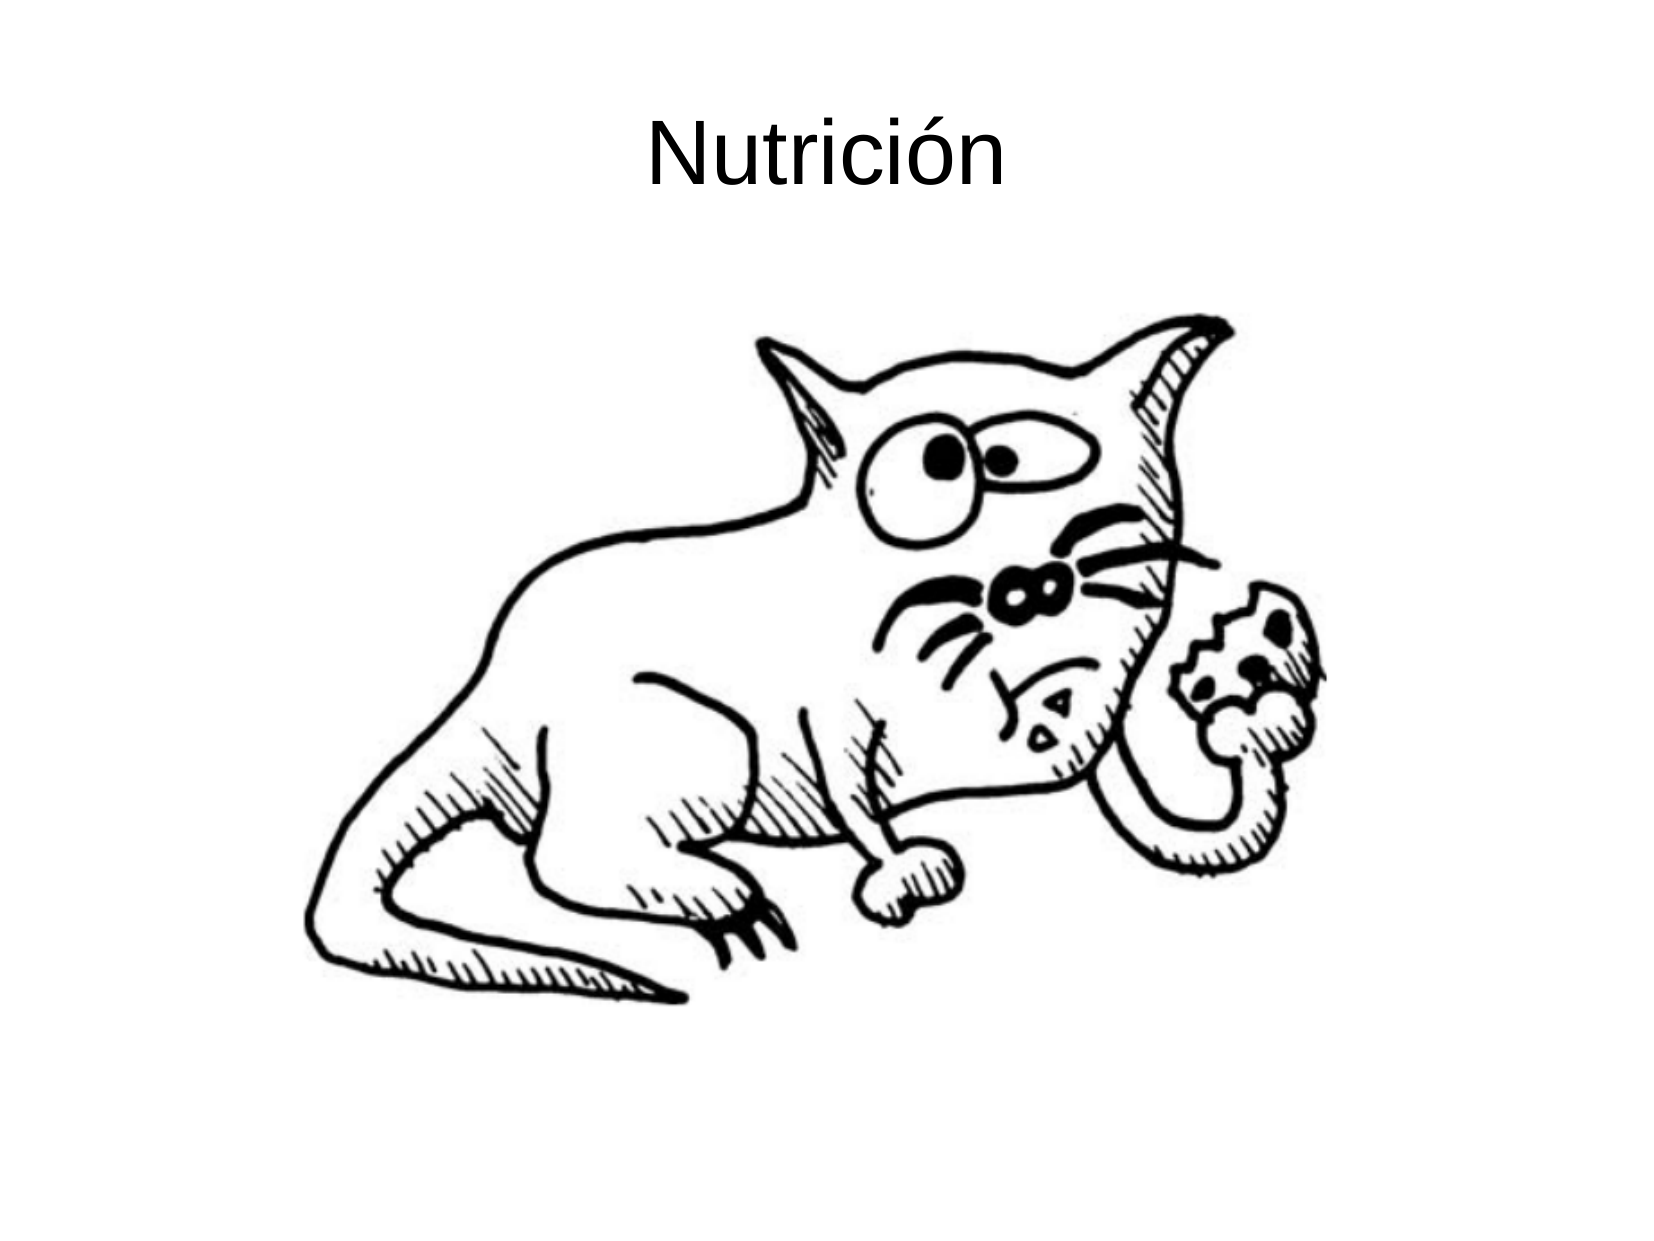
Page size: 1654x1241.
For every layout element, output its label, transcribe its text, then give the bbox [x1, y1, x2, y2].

picture [275, 290, 1379, 1010]
title Nutrición [82, 49, 1571, 257]
